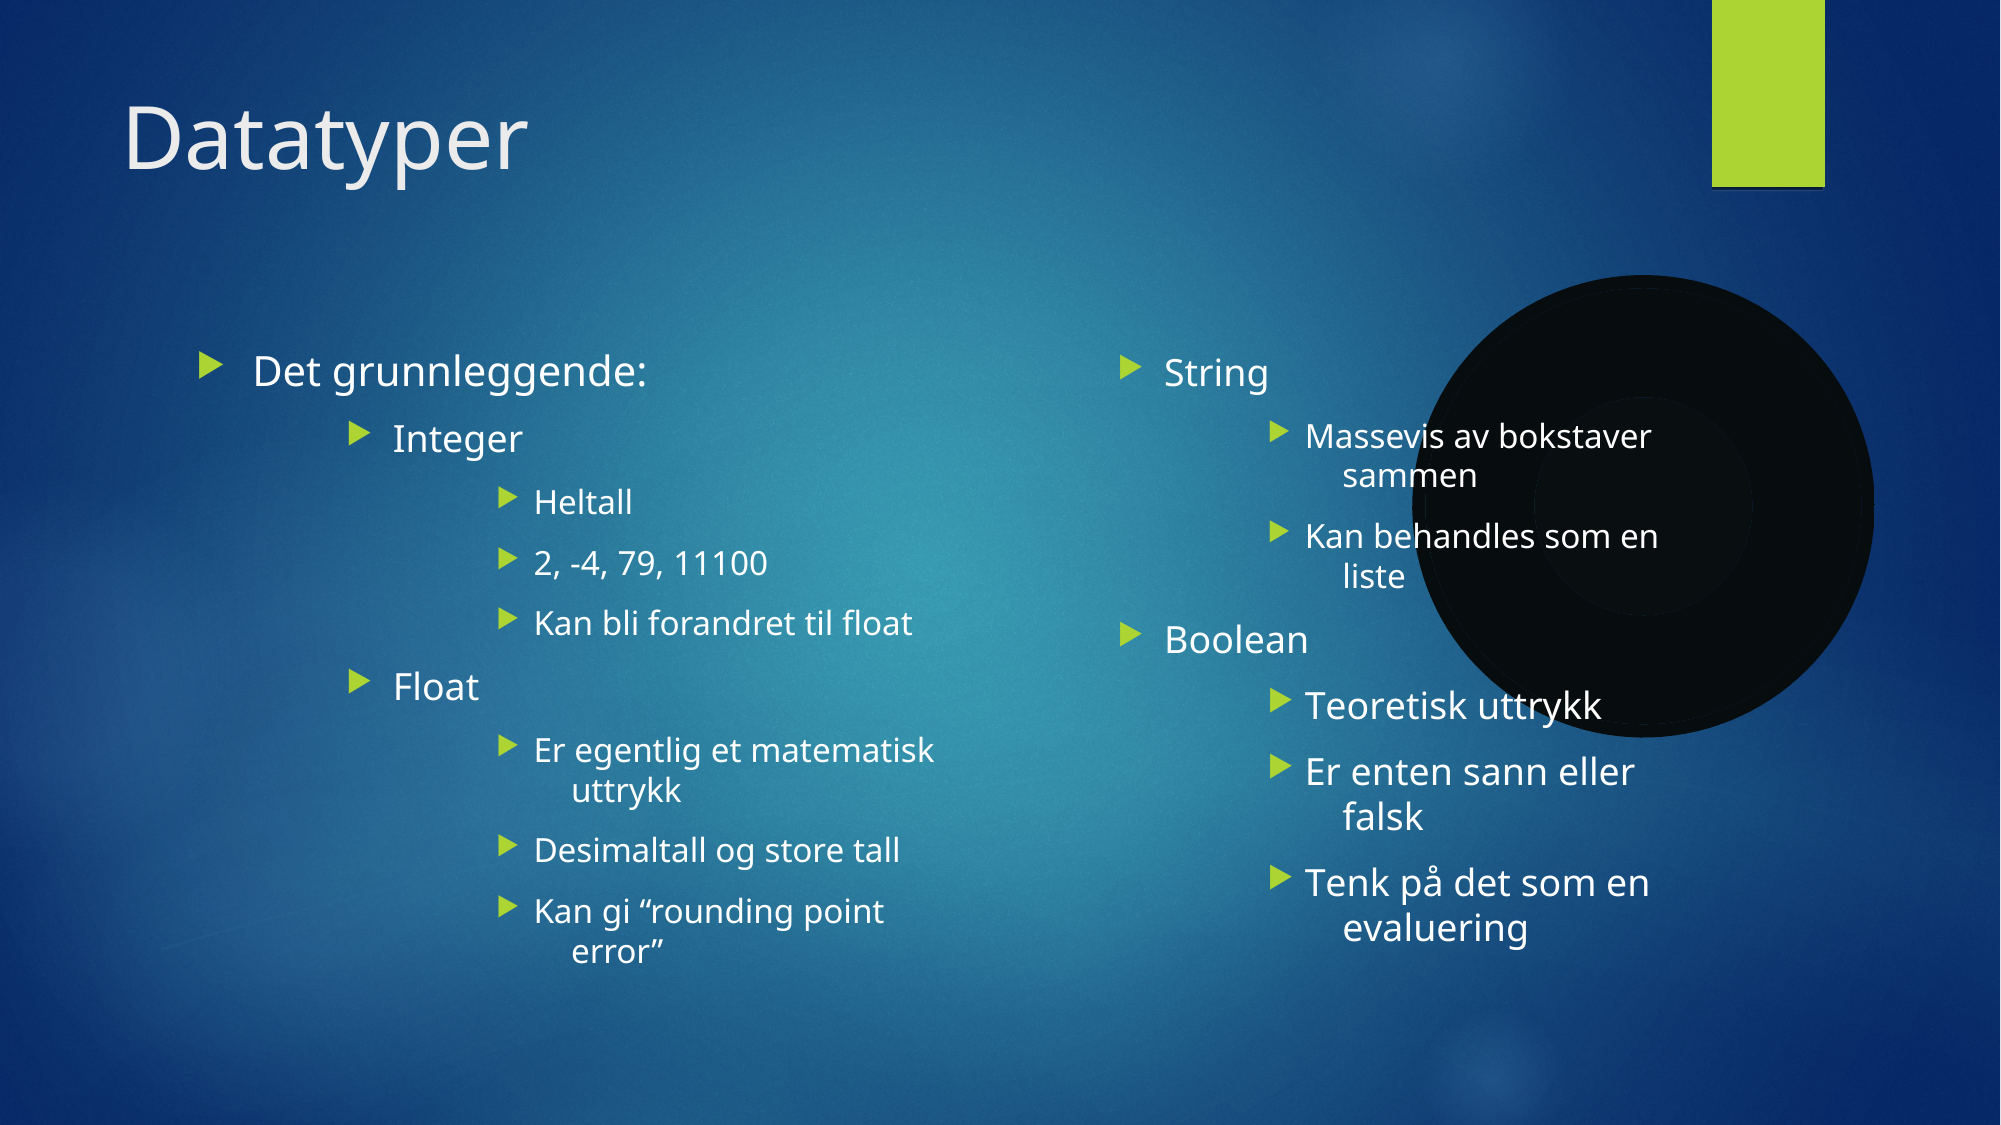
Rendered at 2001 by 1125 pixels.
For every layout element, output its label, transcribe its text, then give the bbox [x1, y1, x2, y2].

text_box String Massevis av bokstaver sammen Kan behandles som en liste Boolean Teoretisk uttrykk Er enten sann eller falsk Tenk på det som en evaluering [952, 341, 1724, 1030]
title Datatyper [106, 74, 1649, 305]
list Det grunnleggende: Integer Heltall 2, -4, 79, 11100 Kan bli forandret til float Float Er egentlig et matematisk uttrykk Desimaltall og store tall Kan gi “rounding point error” [181, 336, 953, 1026]
